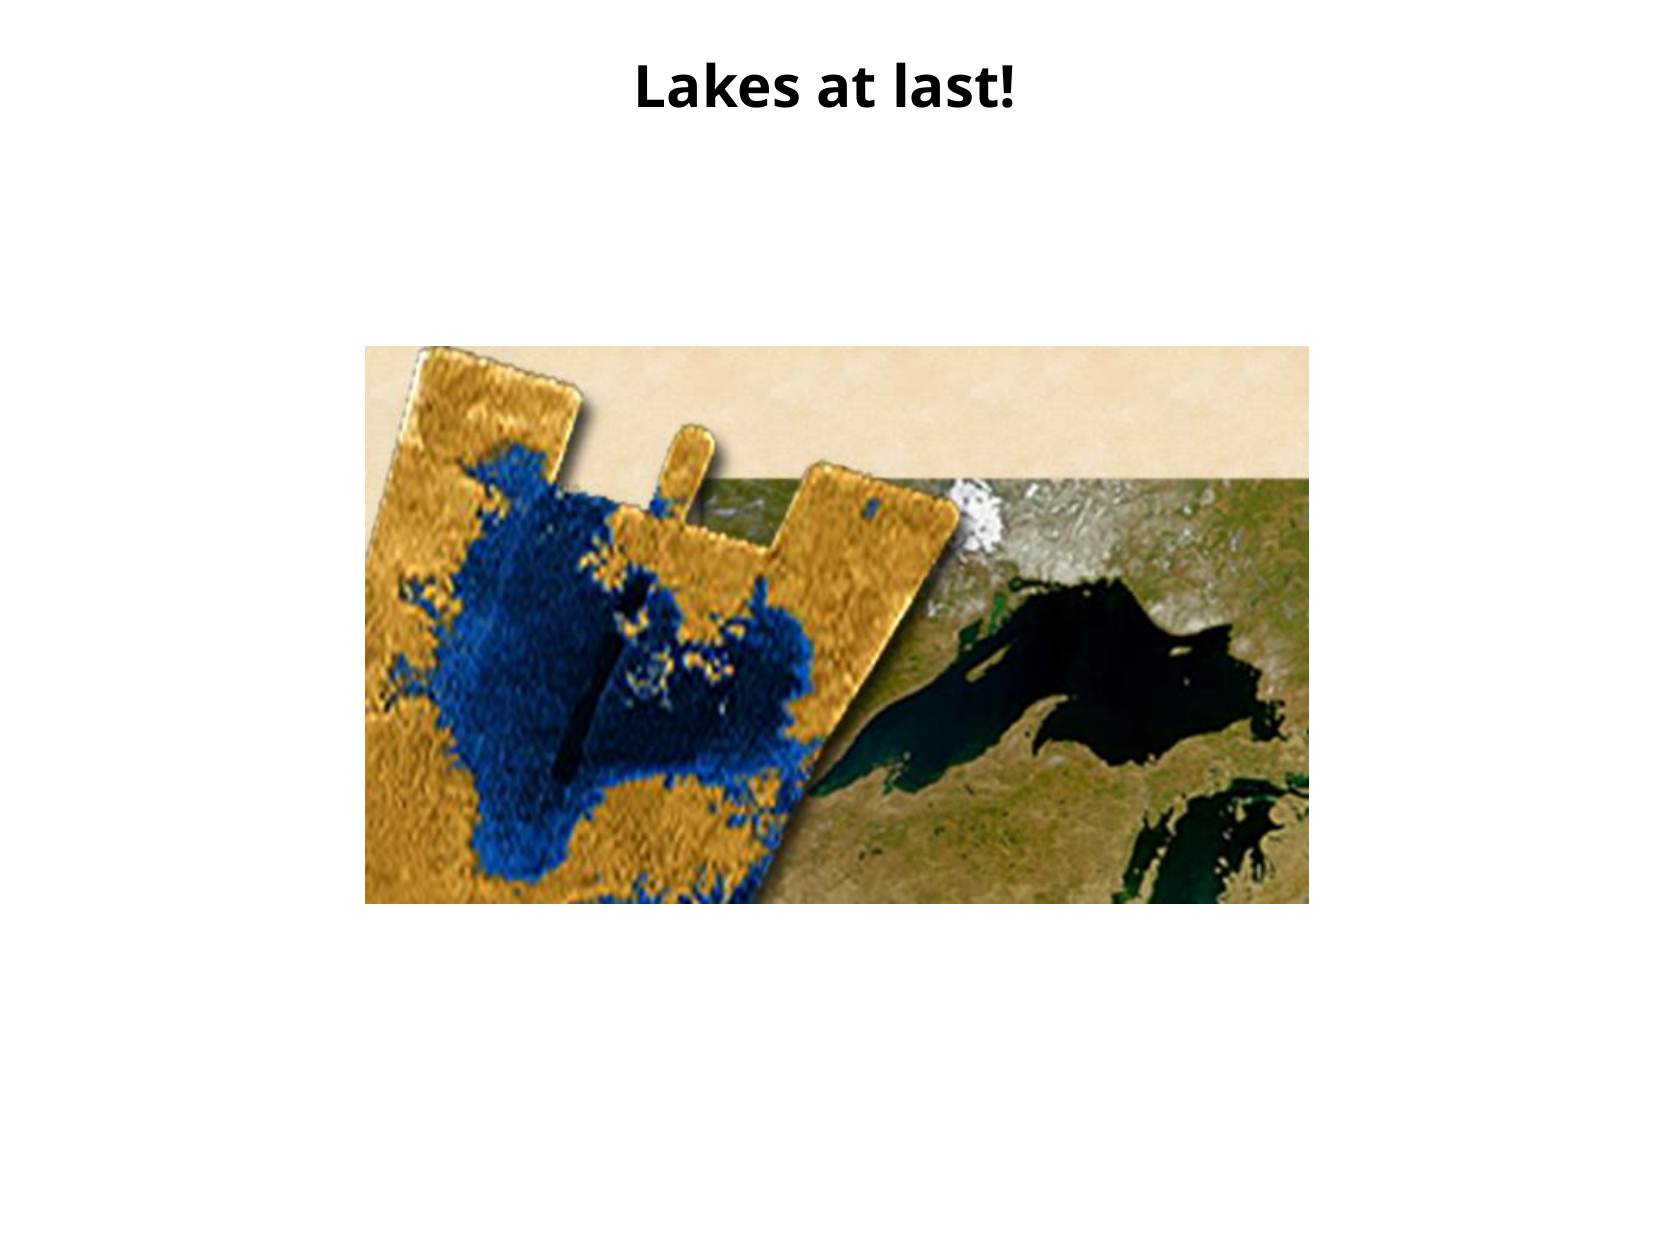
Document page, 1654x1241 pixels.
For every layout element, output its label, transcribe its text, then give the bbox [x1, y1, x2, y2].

picture [365, 346, 1309, 904]
text_box Lakes at last! [262, 37, 1388, 134]
